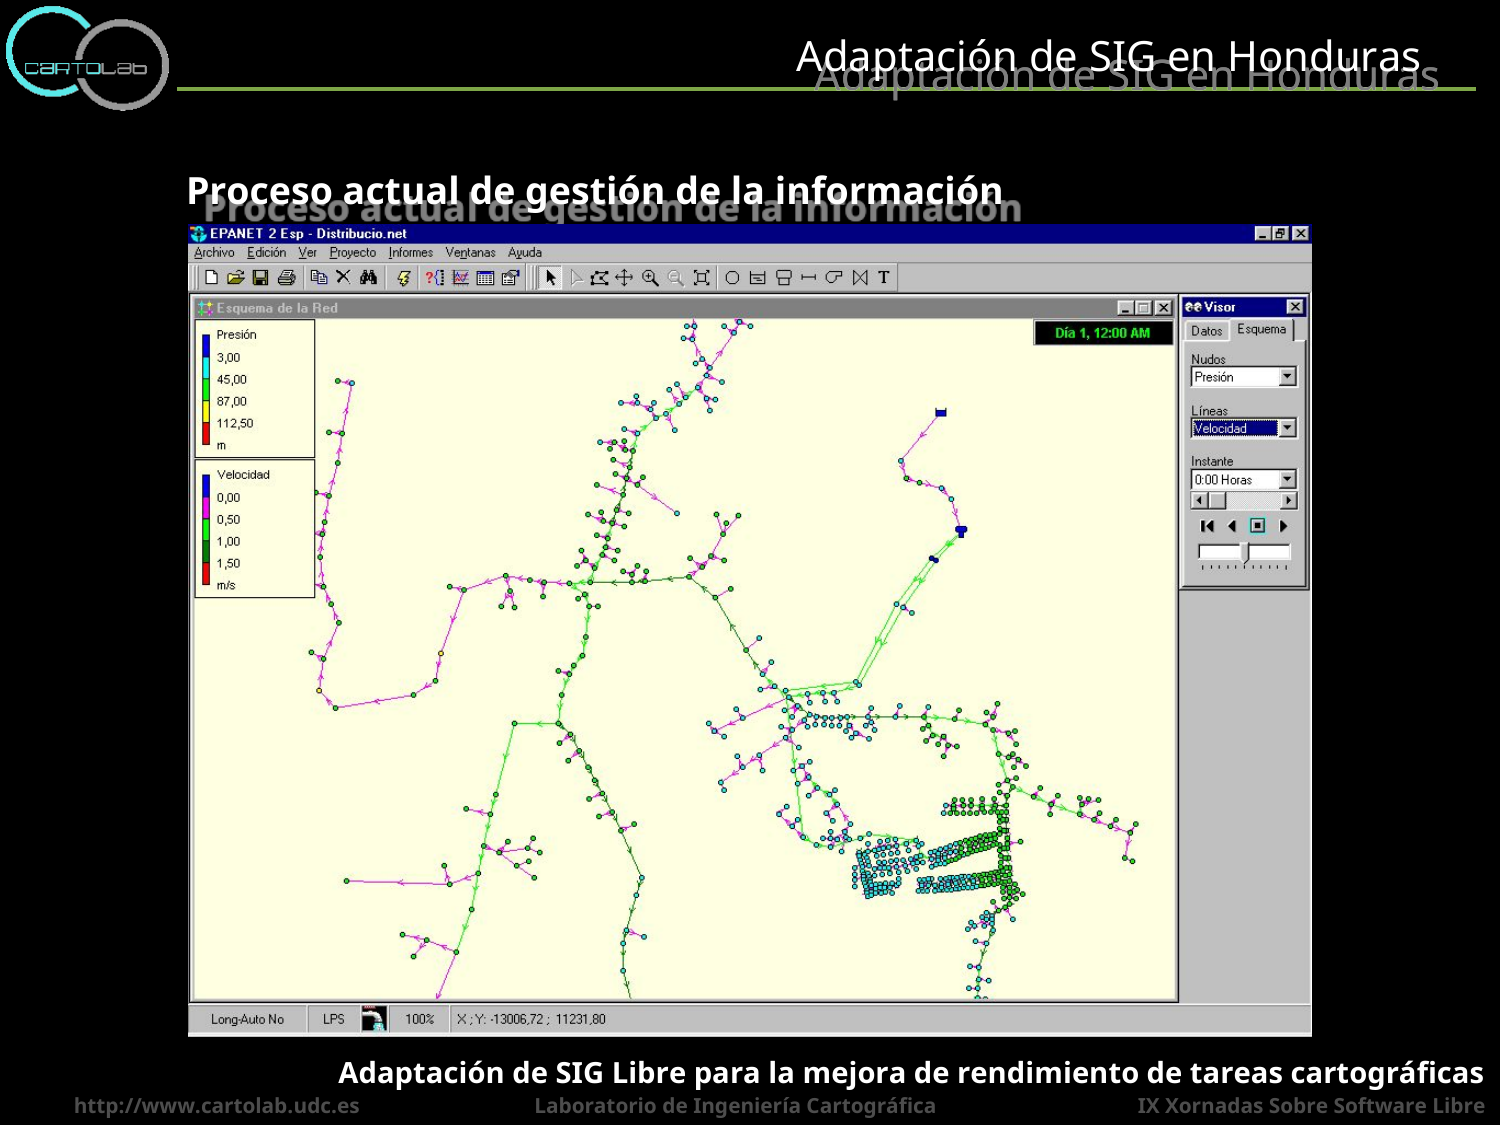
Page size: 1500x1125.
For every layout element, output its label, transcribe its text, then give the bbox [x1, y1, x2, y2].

text_box Adaptación de SIG en Honduras [781, 22, 1483, 88]
text_box Proceso actual de gestión de la información [171, 159, 1441, 916]
picture [188, 224, 1312, 1037]
